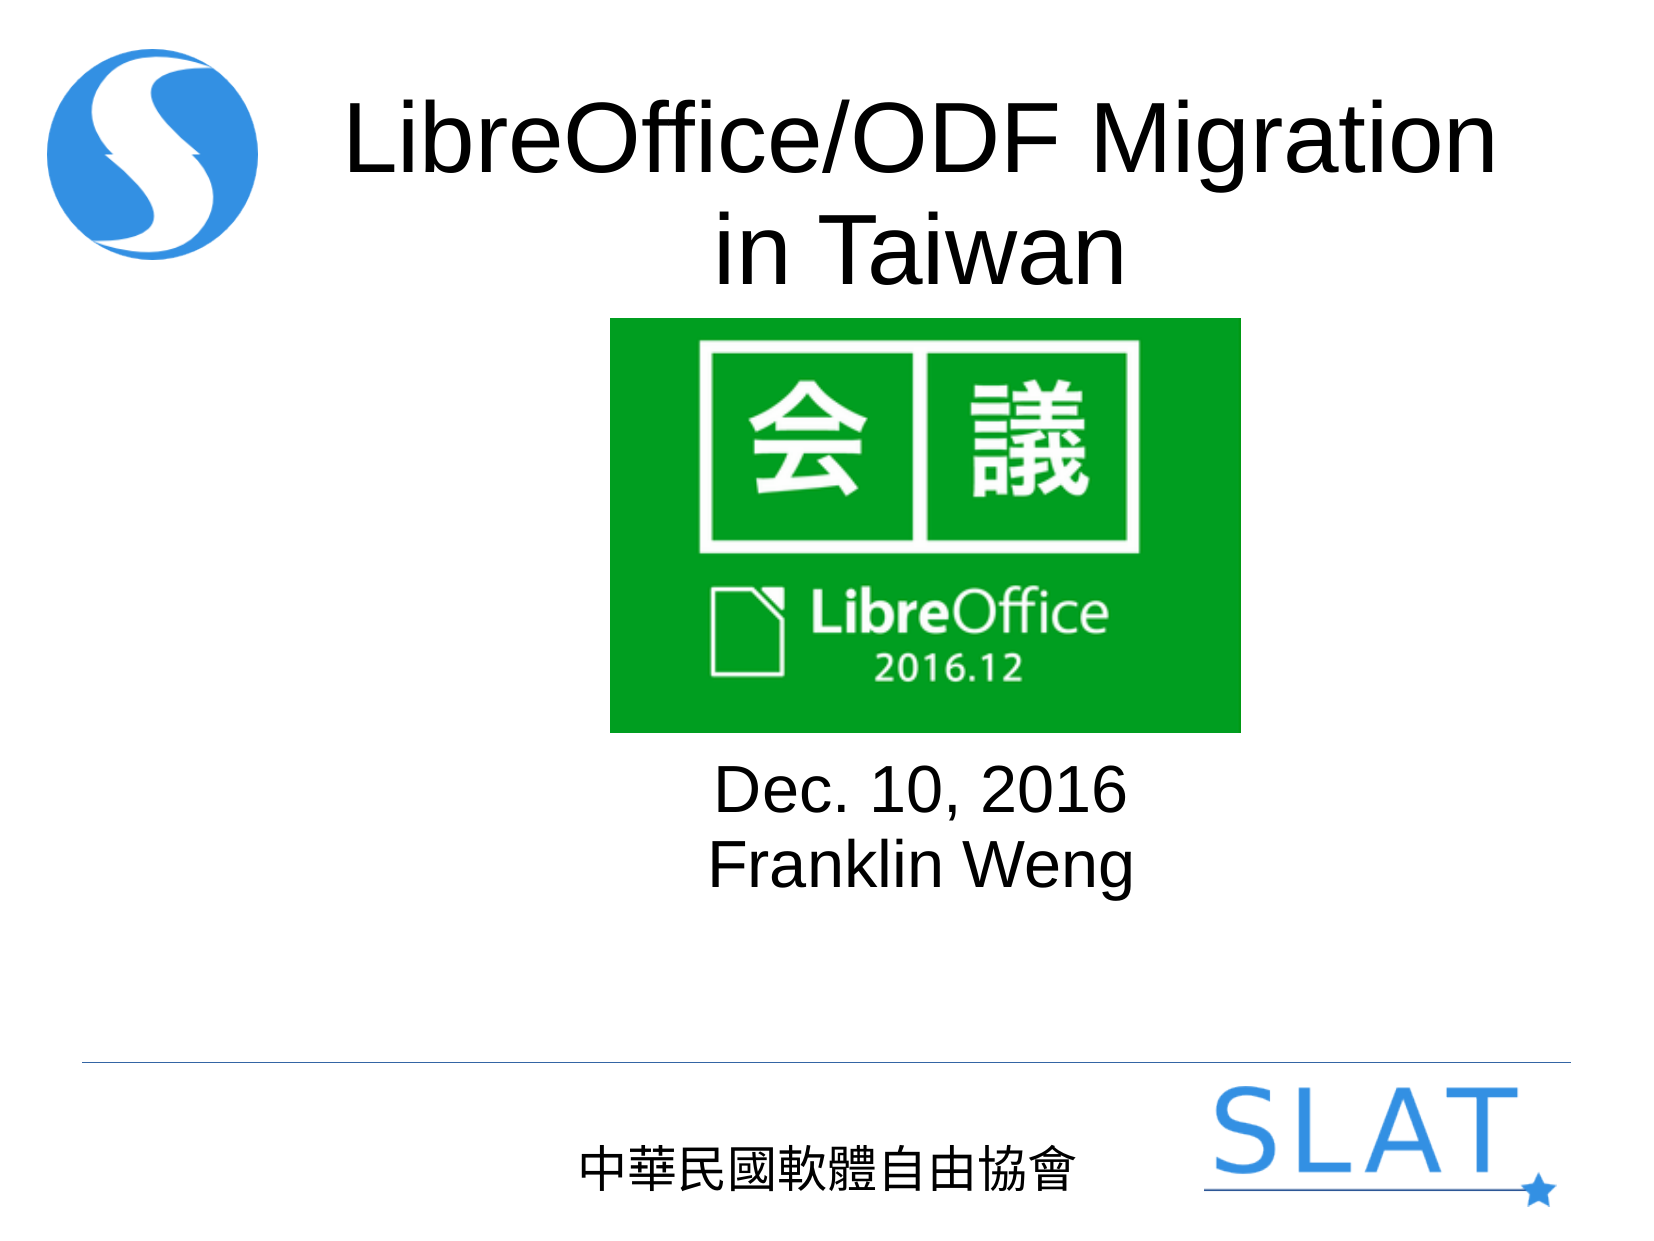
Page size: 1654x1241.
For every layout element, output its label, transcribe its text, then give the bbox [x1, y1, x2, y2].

picture [1204, 1086, 1557, 1207]
subtitle LibreOffice/ODF Migration in Taiwan Dec. 10, 2016 Franklin Weng [271, 49, 1571, 1010]
picture [610, 318, 1241, 733]
picture [47, 49, 258, 260]
